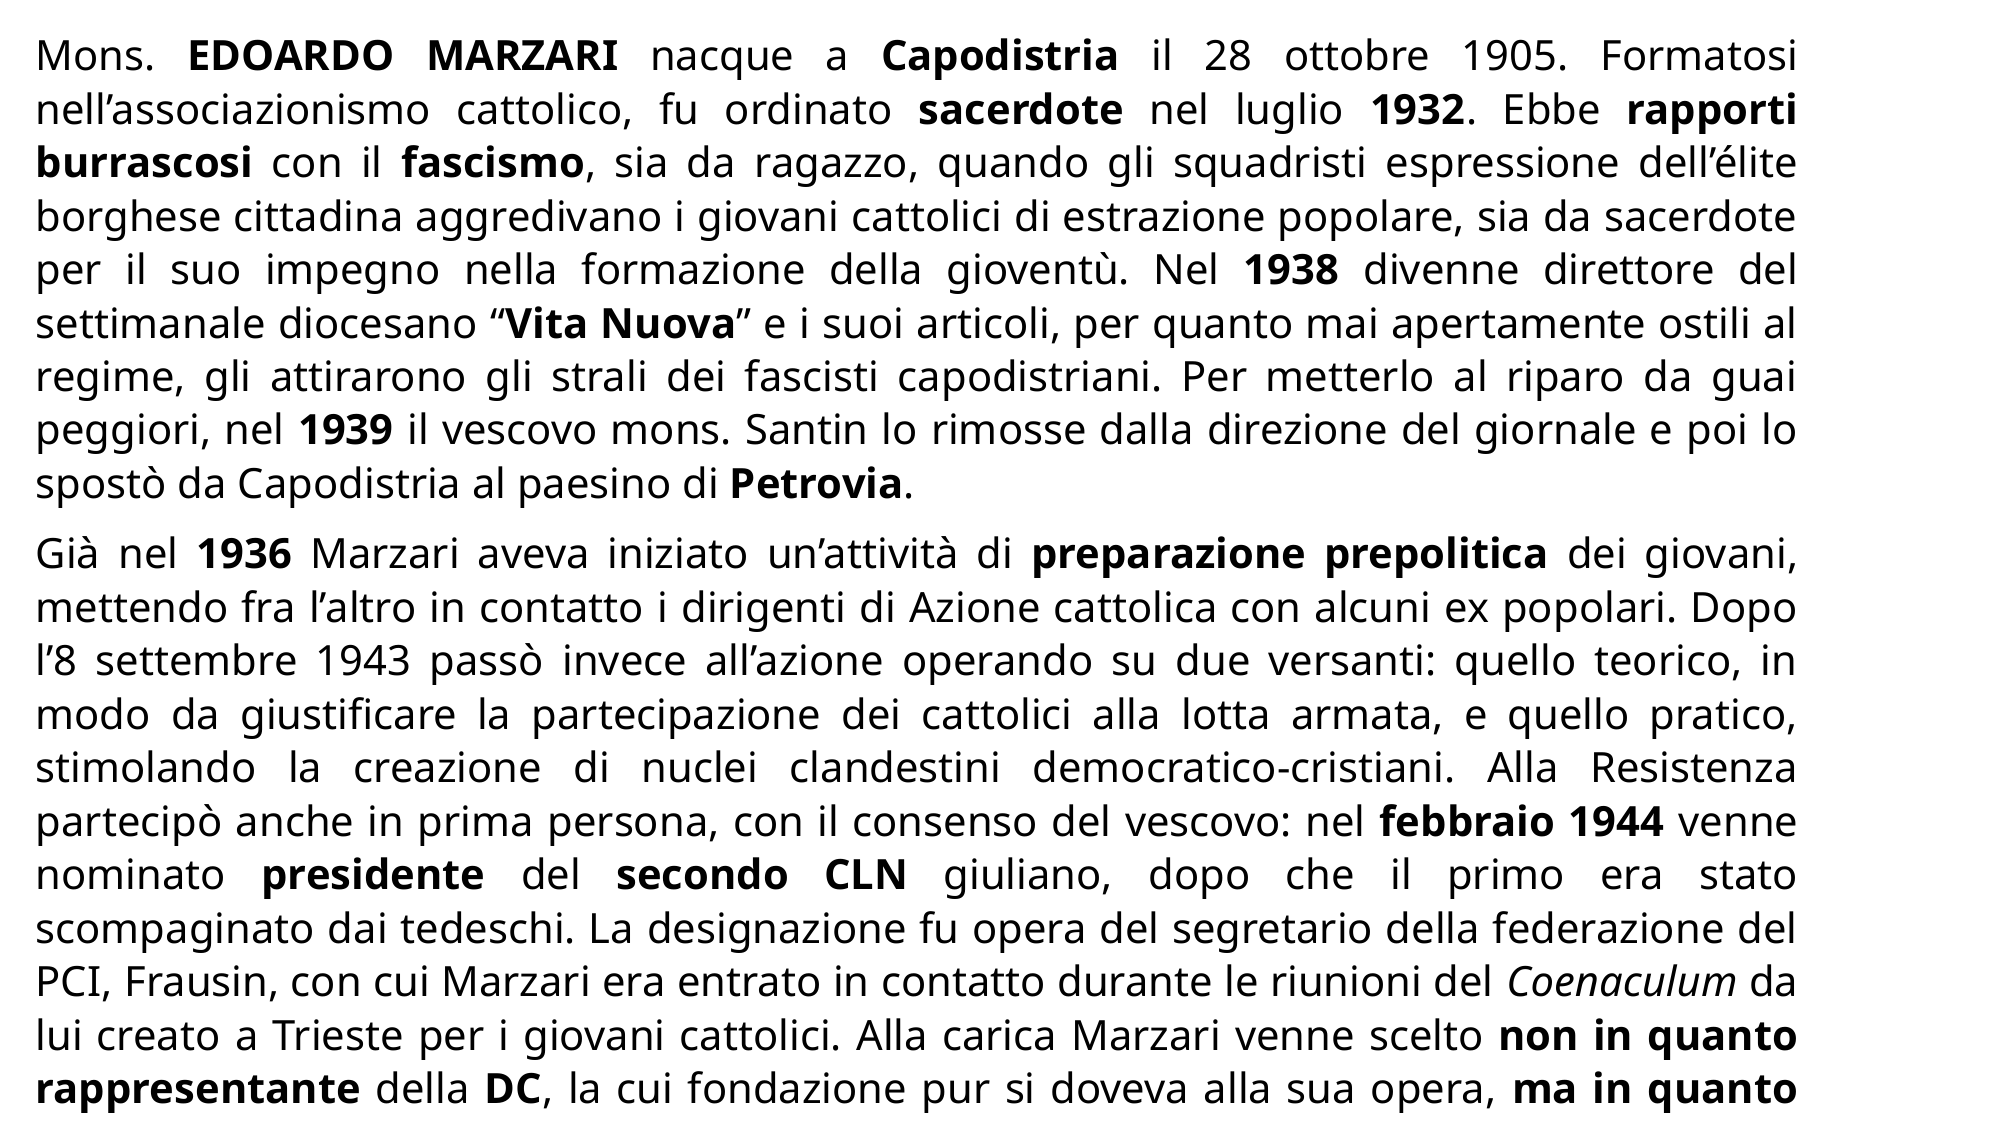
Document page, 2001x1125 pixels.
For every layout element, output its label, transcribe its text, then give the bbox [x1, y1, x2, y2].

text_box Mons. EDOARDO MARZARI nacque a Capodistria il 28 ottobre 1905. Formatosi nell’associazionismo cattolico, fu ordinato sacerdote nel luglio 1932. Ebbe rapporti burrascosi con il fascismo, sia da ragazzo, quando gli squadristi espressione dell’élite borghese cittadina aggredivano i giovani cattolici di estrazione popolare, sia da sacerdote per il suo impegno nella formazione della gioventù. Nel 1938 divenne direttore del settimanale diocesano “Vita Nuova” e i suoi articoli, per quanto mai apertamente ostili al regime, gli attirarono gli strali dei fascisti capodistriani. Per metterlo al riparo da guai peggiori, nel 1939 il vescovo mons. Santin lo rimosse dalla direzione del giornale e poi lo spostò da Capodistria al paesino di Petrovia. Già nel 1936 Marzari aveva iniziato un’attività di preparazione prepolitica dei giovani, mettendo fra l’altro in contatto i dirigenti di Azione cattolica con alcuni ex popolari. Dopo l’8 settembre 1943 passò invece all’azione operando su due versanti: quello teorico, in modo da giustificare la partecipazione dei cattolici alla lotta armata, e quello pratico, stimolando la creazione di nuclei clandestini democratico-cristiani. Alla Resistenza partecipò anche in prima persona, con il consenso del vescovo: nel febbraio 1944 venne nominato presidente del secondo CLN giuliano, dopo che il primo era stato scompaginato dai tedeschi. La designazione fu opera del segretario della federazione del PCI, Frausin, con cui Marzari era entrato in contatto durante le riunioni del Coenaculum da lui creato a Trieste per i giovani cattolici. Alla carica Marzari venne scelto non in quanto rappresentante della DC, la cui fondazione pur si doveva alla sua opera, ma in quanto sacerdote, caso unico in Italia. . [20, 17, 1829, 1125]
